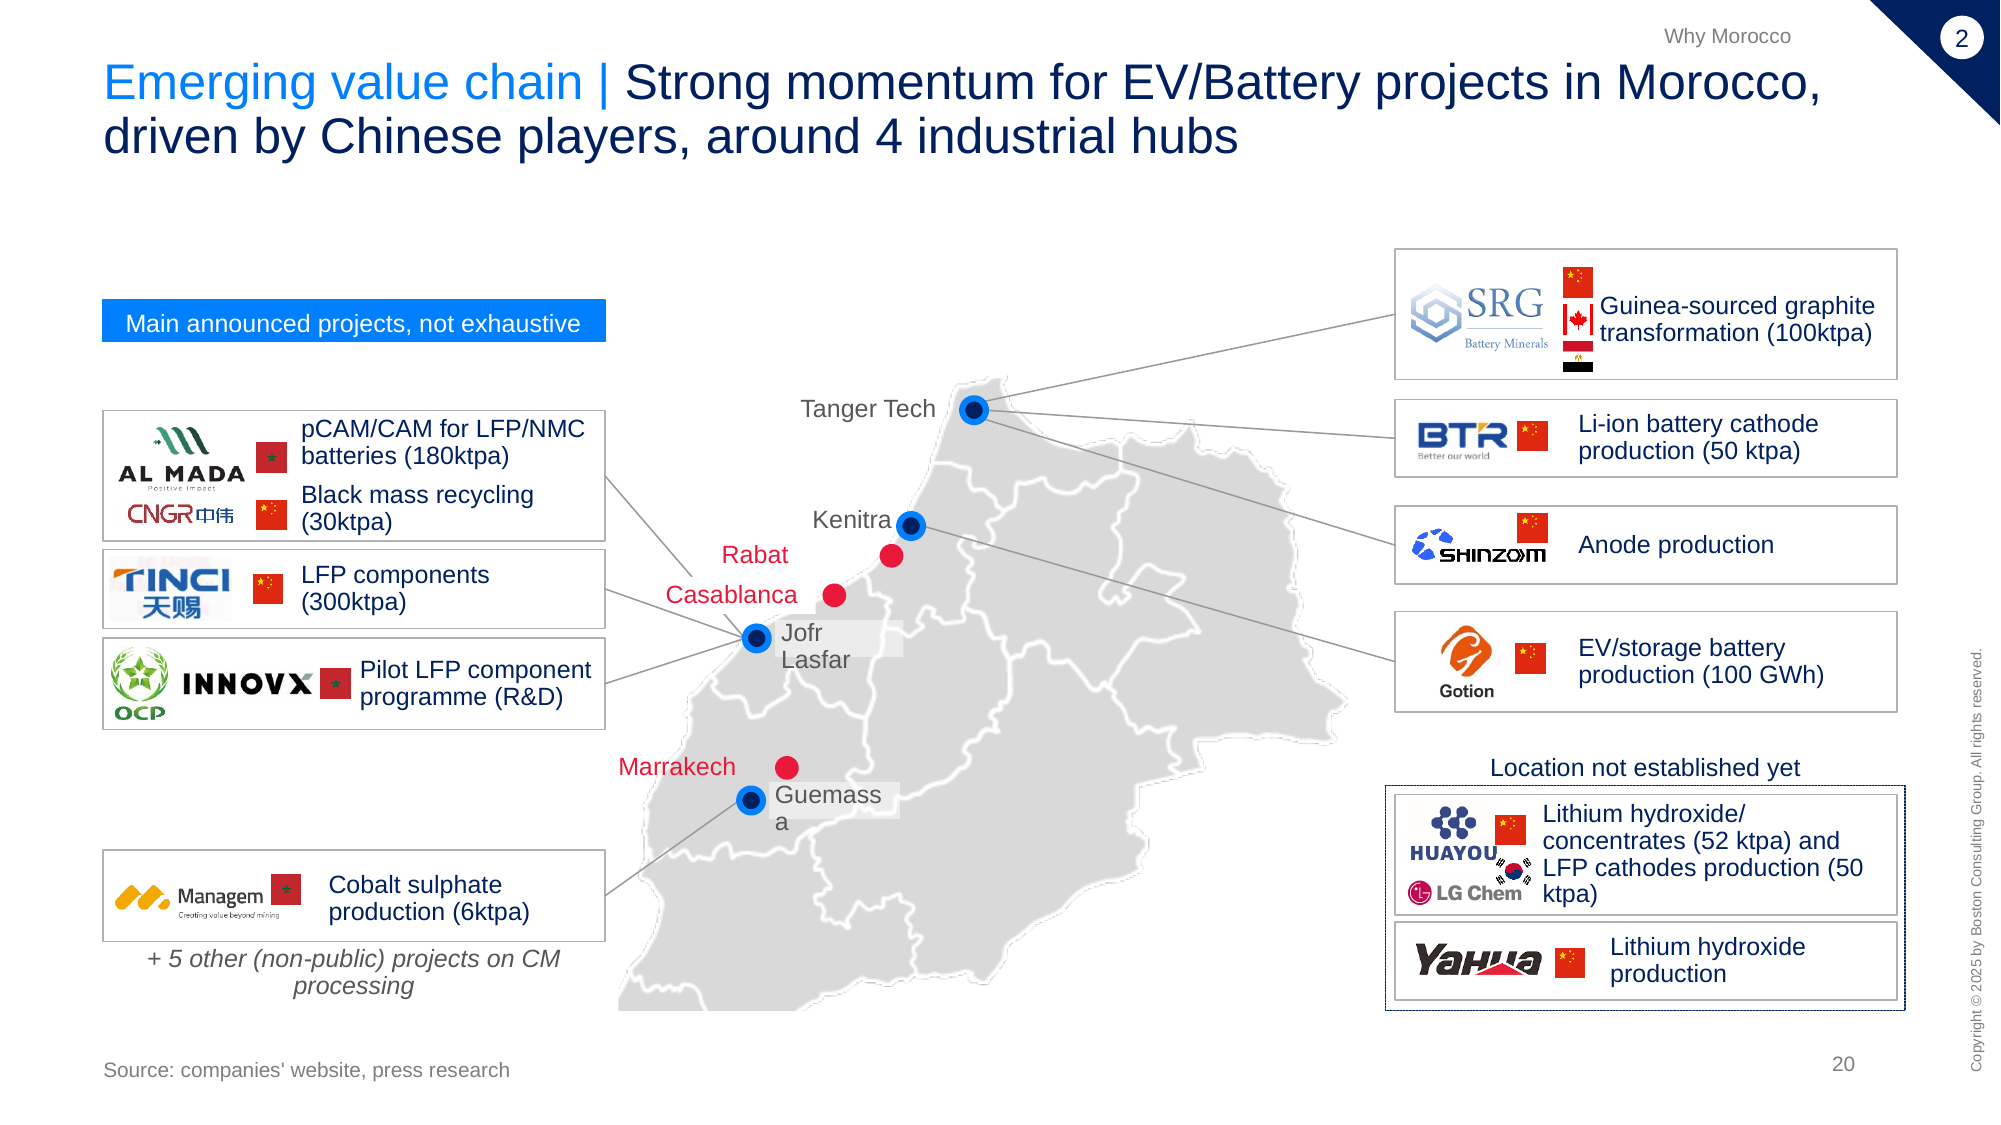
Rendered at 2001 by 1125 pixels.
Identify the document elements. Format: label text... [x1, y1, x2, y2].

text_box Rabat [721, 537, 872, 575]
text_box LFP components (300ktpa) [301, 561, 591, 617]
picture [1411, 414, 1514, 470]
text_box Marrakech [618, 749, 769, 787]
picture [176, 665, 318, 701]
text_box Anode production [1578, 531, 1897, 559]
picture [1517, 421, 1548, 452]
text_box [1869, 0, 2000, 126]
text_box Jofr Lasfar [775, 619, 904, 657]
text_box 2 [1940, 15, 1984, 60]
picture [618, 494, 689, 608]
text_box Source: companies' website, press research [103, 1059, 1585, 1082]
text_box Li-ion battery cathode production (50 ktpa) [1578, 410, 1896, 466]
picture [118, 502, 245, 525]
picture [984, 412, 1349, 529]
picture [111, 647, 168, 720]
picture [1405, 802, 1531, 907]
text_box Lithium hydroxide/ concentrates (52 ktpa) and LFP cathodes production (50 ktpa) [1542, 813, 1893, 896]
picture [1515, 643, 1546, 674]
picture [253, 574, 283, 604]
text_box Cobalt sulphate production (6ktpa) [328, 871, 569, 927]
picture [256, 500, 287, 530]
text_box [962, 398, 986, 423]
picture [682, 614, 740, 635]
picture [118, 427, 245, 491]
picture [1427, 622, 1507, 702]
picture [618, 375, 1349, 1011]
picture [1563, 342, 1593, 372]
picture [1563, 267, 1593, 298]
text_box Casablanca [665, 576, 816, 614]
text_box Pilot LFP component programme (R&D) [359, 656, 601, 711]
text_box Main announced projects, not exhaustive [103, 300, 605, 341]
text_box [739, 788, 763, 813]
text_box Why Morocco [1664, 14, 1881, 56]
picture [1411, 513, 1548, 562]
picture [777, 823, 784, 829]
picture [618, 595, 740, 678]
text_box Tanger Tech [793, 390, 944, 428]
text_box [744, 626, 769, 651]
text_box [899, 514, 923, 538]
text_box [879, 544, 904, 568]
picture [1555, 948, 1585, 979]
text_box Kenitra [808, 501, 897, 539]
picture [985, 375, 1349, 434]
text_box EV/storage battery production (100 GWh) [1578, 634, 1895, 689]
text_box [775, 756, 799, 780]
picture [320, 668, 351, 699]
text_box + 5 other (non-public) projects on CM processing [103, 945, 606, 1004]
picture [1410, 939, 1547, 983]
text_box pCAM/CAM for LFP/NMC batteries (180ktpa) Black mass recycling (30ktpa) [301, 415, 591, 537]
picture [1563, 304, 1593, 335]
text_box [822, 583, 847, 608]
picture [109, 556, 232, 622]
text_box Lithium hydroxide production [1610, 933, 1897, 989]
title Emerging value chain | Strong momentum for EV/Battery projects in Morocco, driven by Chinese players, around 4 industrial hubs [103, 55, 1897, 165]
picture [1411, 284, 1548, 355]
picture [115, 874, 301, 920]
picture [256, 442, 287, 473]
text_box Guemassa [768, 781, 900, 819]
text_box Location not established yet [1395, 744, 1897, 785]
text_box Guinea-sourced graphite transformation (100ktpa) [1600, 292, 1890, 347]
